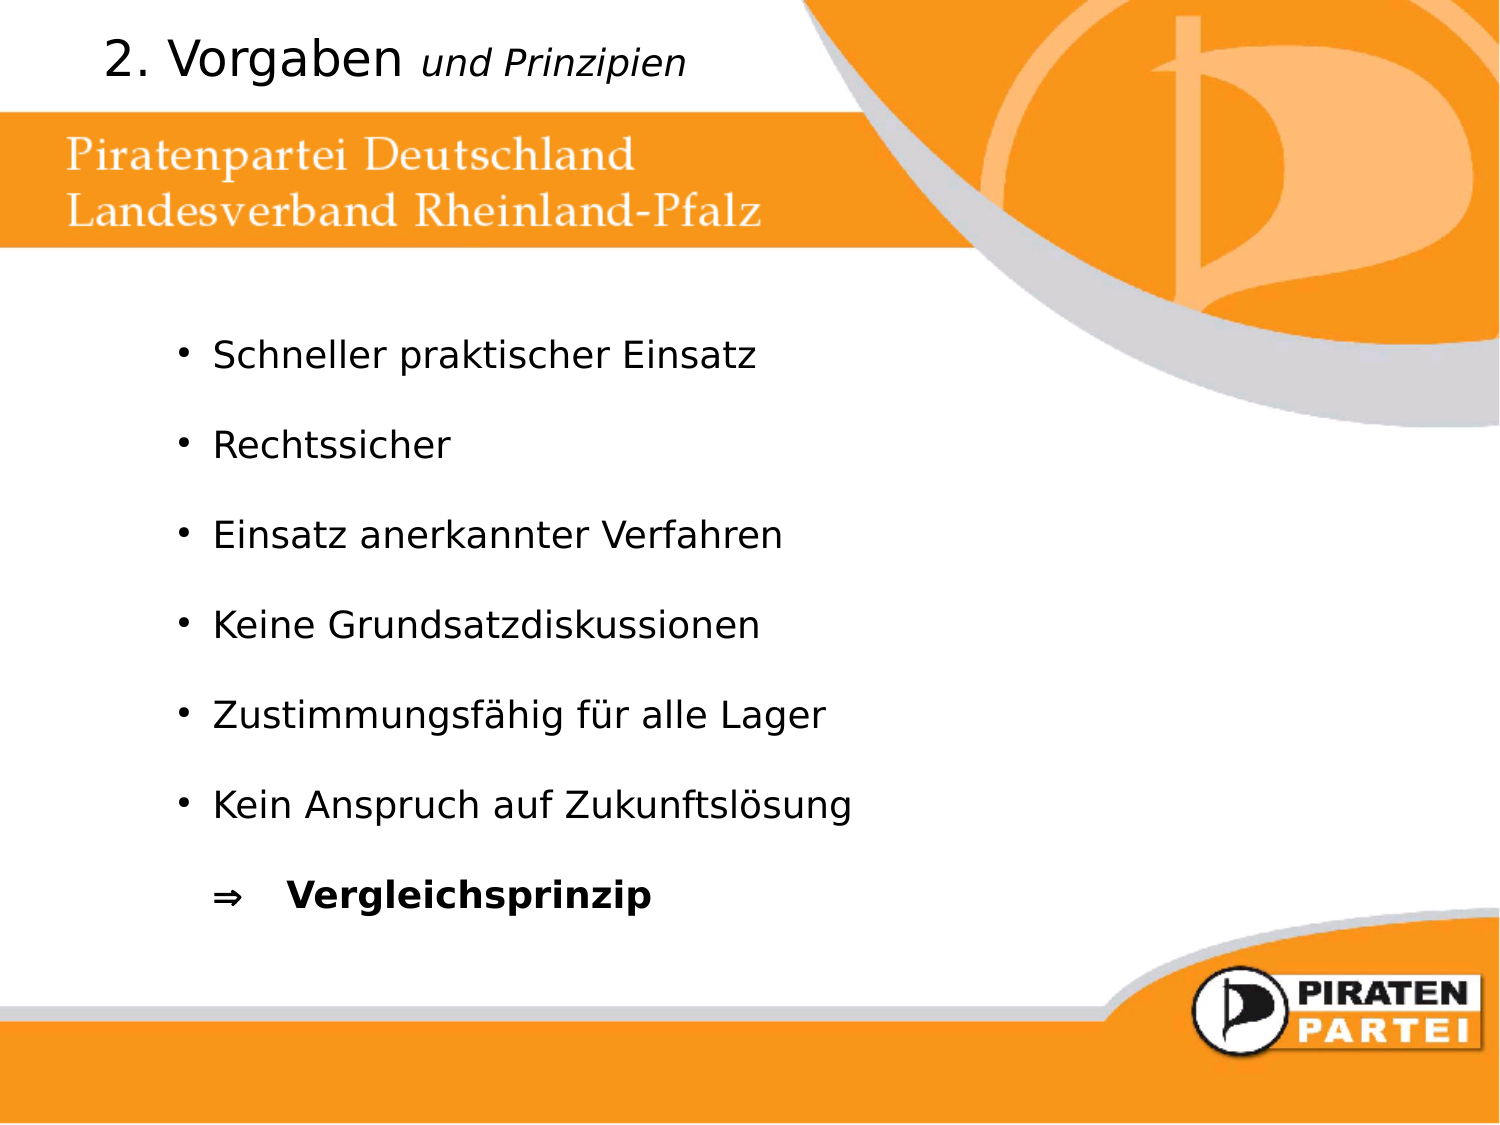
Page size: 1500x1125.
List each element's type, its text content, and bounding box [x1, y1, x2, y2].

text_box Schneller praktischer Einsatz Rechtssicher Einsatz anerkannter Verfahren Keine Grundsatzdiskussionen Zustimmungsfähig für alle Lager Kein Anspruch auf Zukunftslösung Þ Vergleichsprinzip [162, 323, 966, 924]
title 2. Vorgaben und Prinzipien [23, 11, 768, 107]
picture [0, 0, 1500, 1125]
